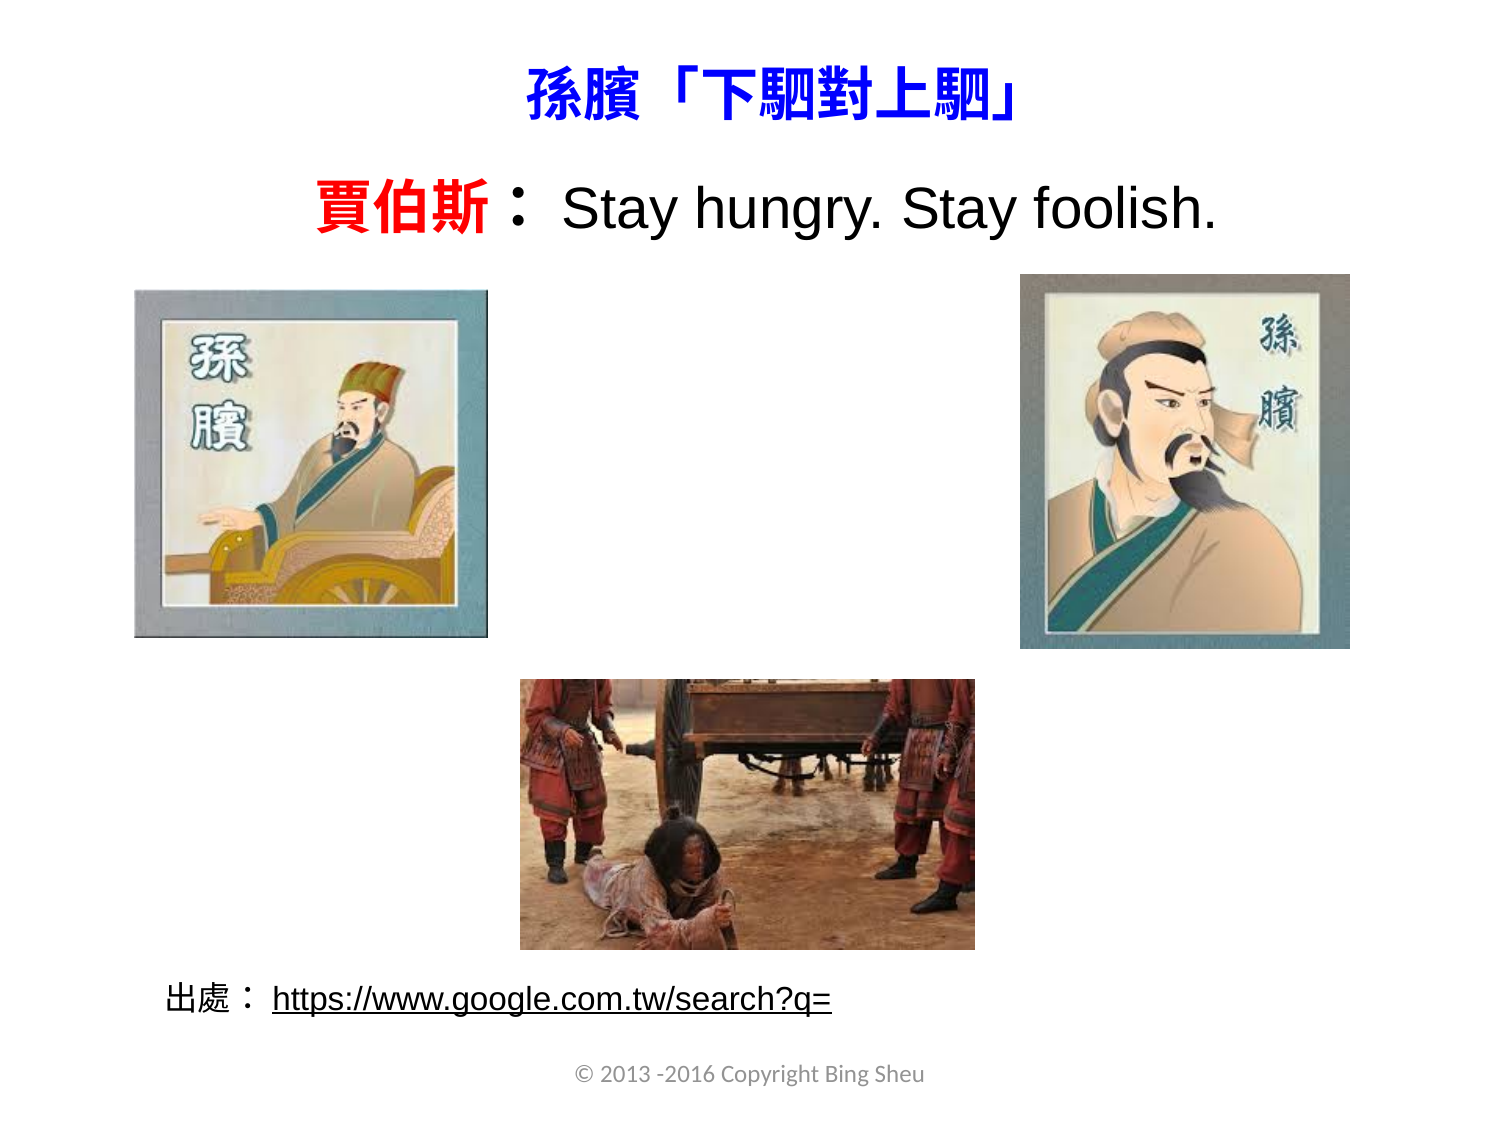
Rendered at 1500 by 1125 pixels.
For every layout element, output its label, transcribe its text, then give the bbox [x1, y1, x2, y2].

picture [134, 289, 488, 638]
text_box 賈伯斯：Stay hungry. Stay foolish. [299, 162, 1275, 248]
picture [1020, 274, 1350, 649]
picture [520, 679, 975, 950]
text_box 孫臏「下駟對上駟」 [187, 50, 1388, 135]
text_box 出處：https://www.google.com.tw/search?q= [149, 969, 1025, 1025]
footer © 2013 -2016 Copyright Bing Sheu [512, 1042, 988, 1103]
